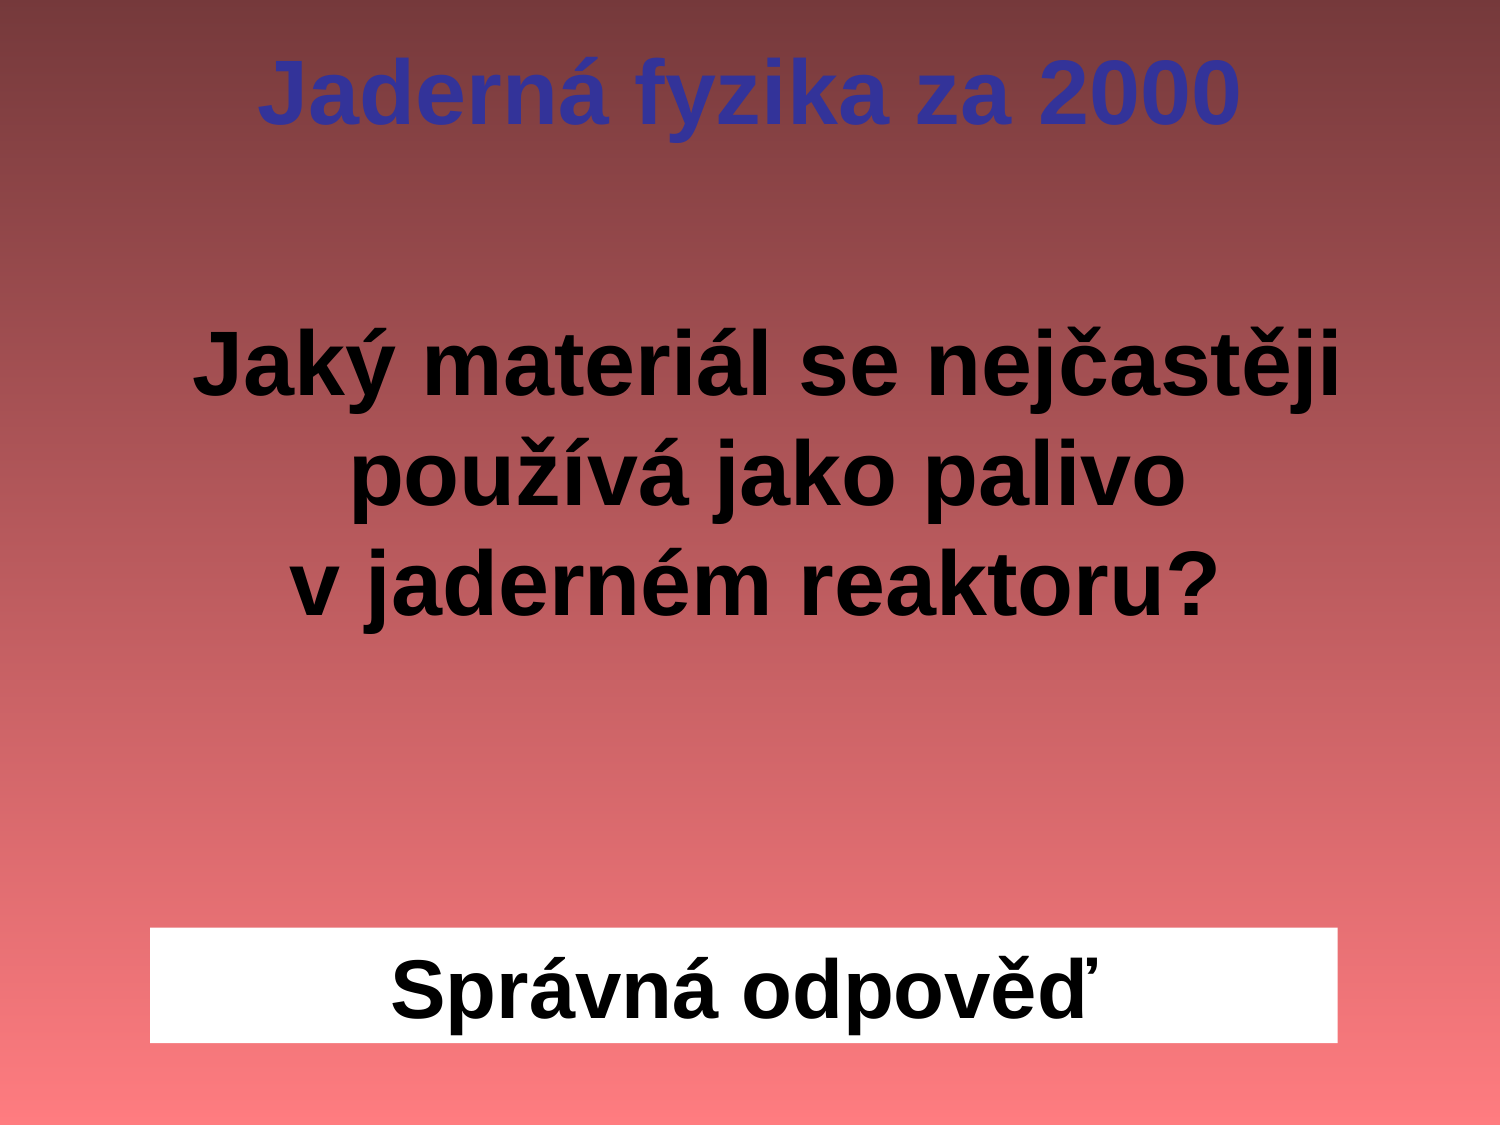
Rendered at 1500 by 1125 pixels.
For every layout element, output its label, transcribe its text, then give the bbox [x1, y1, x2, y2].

text_box Správná odpověď [150, 927, 1338, 1044]
text_box Jaký materiál se nejčastěji používá jako palivo v jaderném reaktoru? [112, 296, 1426, 642]
text_box Jaderná fyzika za 2000 [0, 24, 1500, 151]
